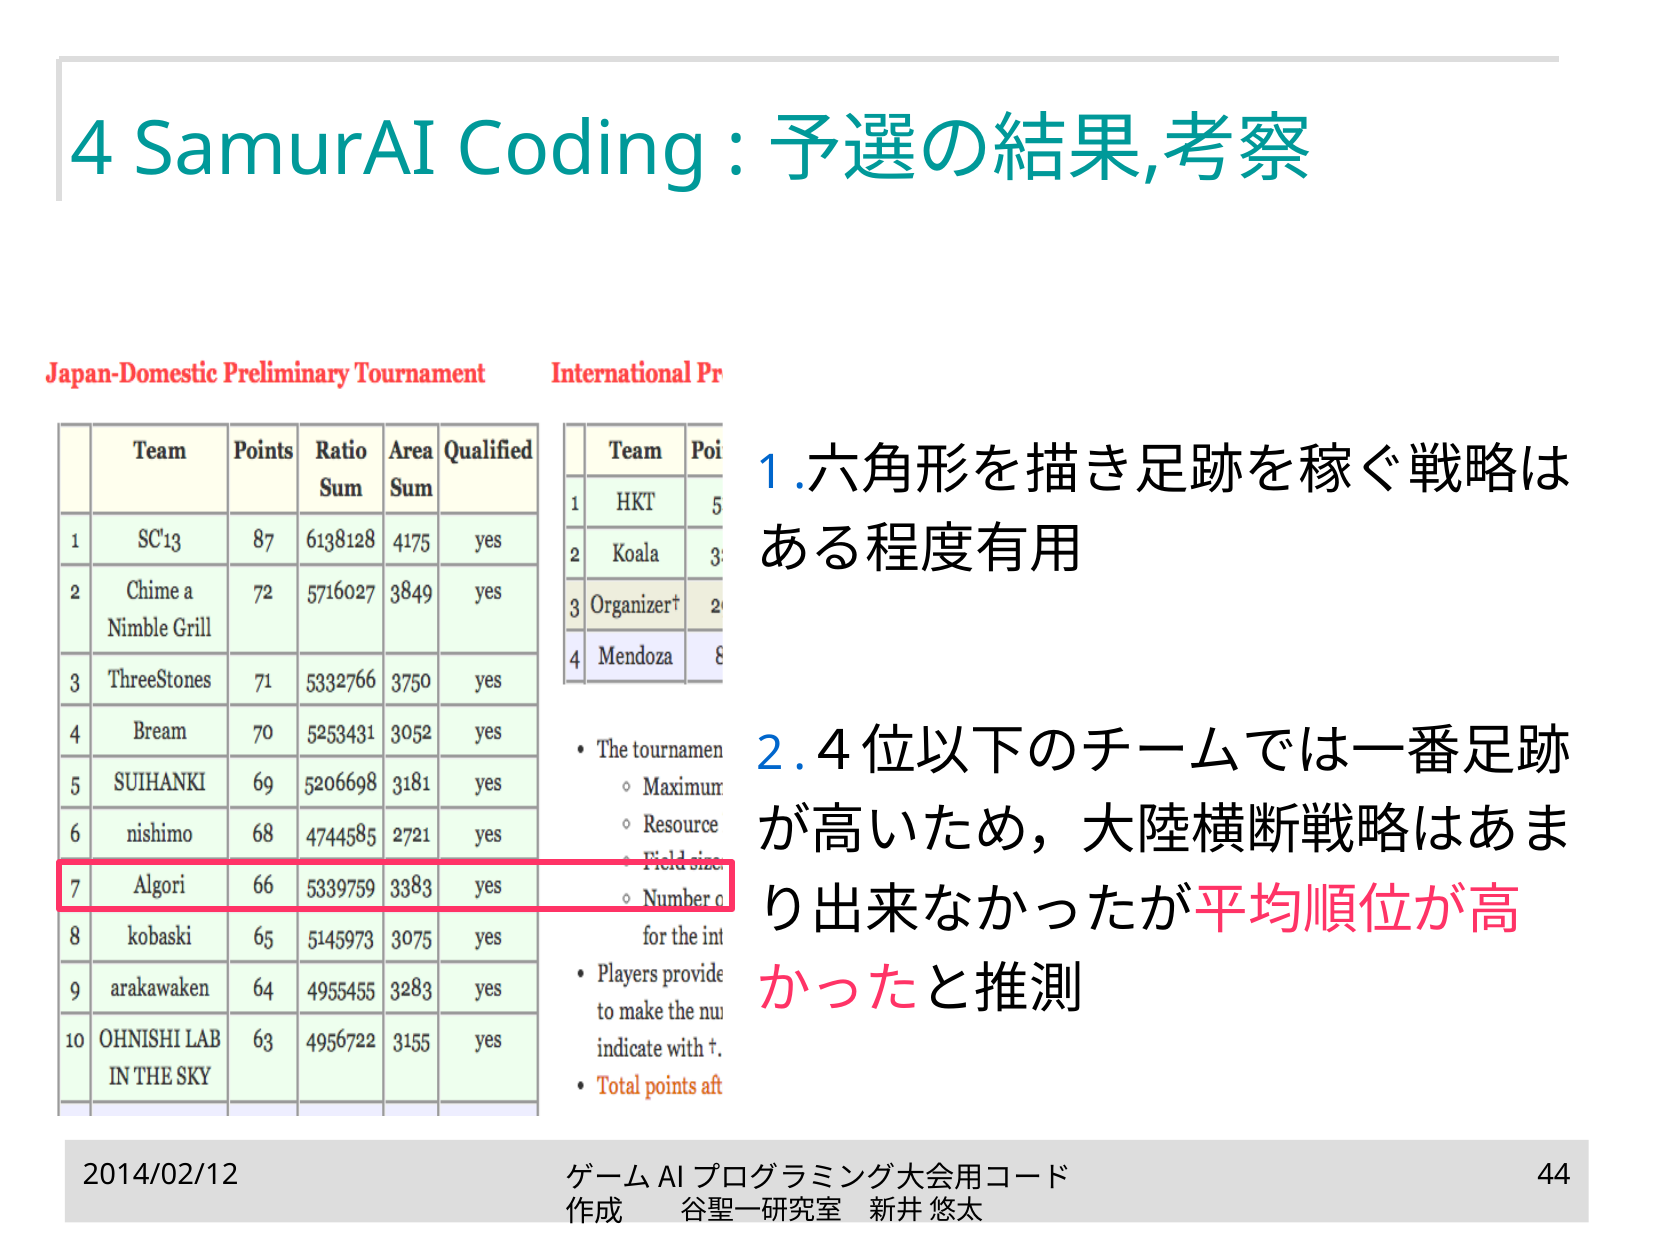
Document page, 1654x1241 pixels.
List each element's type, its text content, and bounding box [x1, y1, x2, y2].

picture [62, 865, 723, 906]
picture [22, 336, 723, 1116]
title 4 SamurAI Coding : 予選の結果,考察 [70, 94, 1560, 189]
list 六角形を描き足跡を稼ぐ戦略はある程度有用 ４位以下のチームでは一番足跡が高いため，大陸横断戦略はあまり出来なかったが平均順位が高かったと推測 [755, 425, 1595, 1028]
